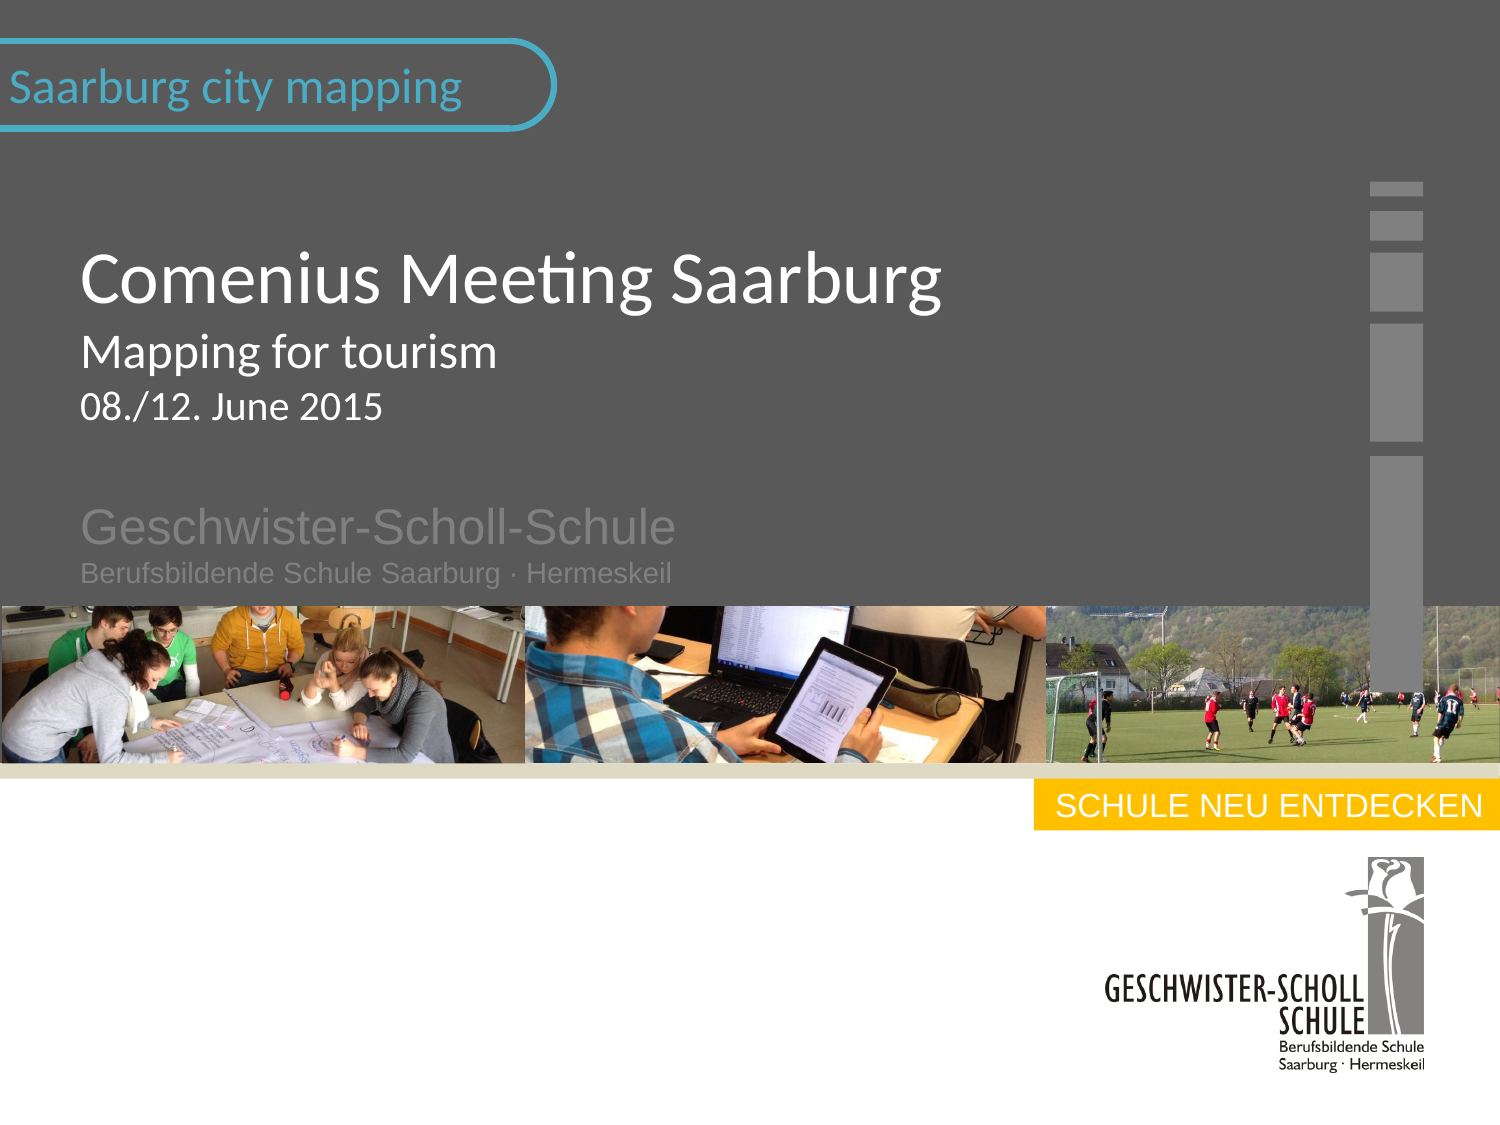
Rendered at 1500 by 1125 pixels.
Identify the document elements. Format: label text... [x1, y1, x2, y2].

title Comenius Meeting Saarburg Mapping for tourism 08./12. June 2015 [64, 208, 1340, 450]
picture [2, 606, 1500, 763]
picture [1105, 857, 1424, 1073]
